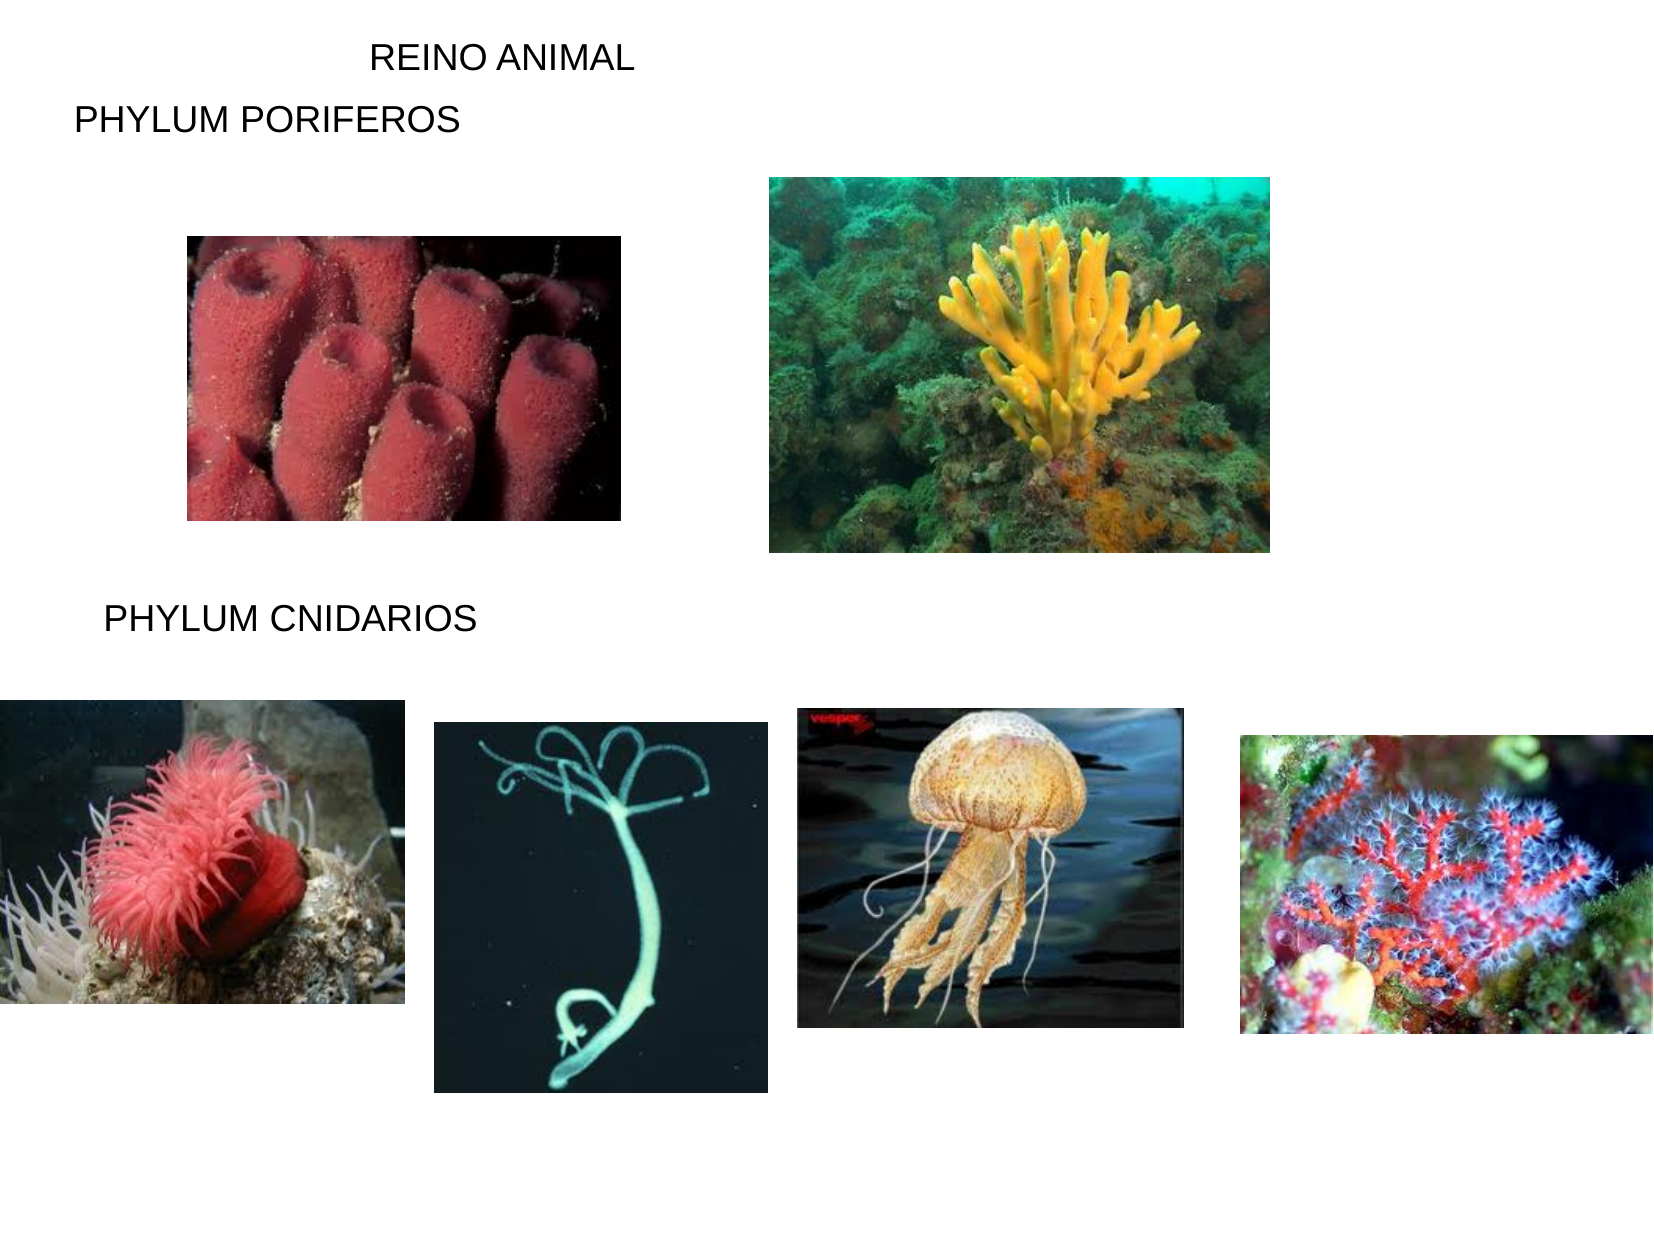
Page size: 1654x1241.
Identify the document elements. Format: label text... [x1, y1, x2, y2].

picture [0, 700, 405, 1004]
text_box PHYLUM PORIFEROS [59, 90, 477, 148]
picture [1240, 735, 1653, 1034]
text_box REINO ANIMAL [354, 29, 651, 87]
text_box PHYLUM CNIDARIOS [88, 590, 493, 648]
picture [187, 236, 621, 521]
picture [769, 177, 1270, 553]
picture [434, 722, 768, 1093]
picture [797, 708, 1184, 1028]
